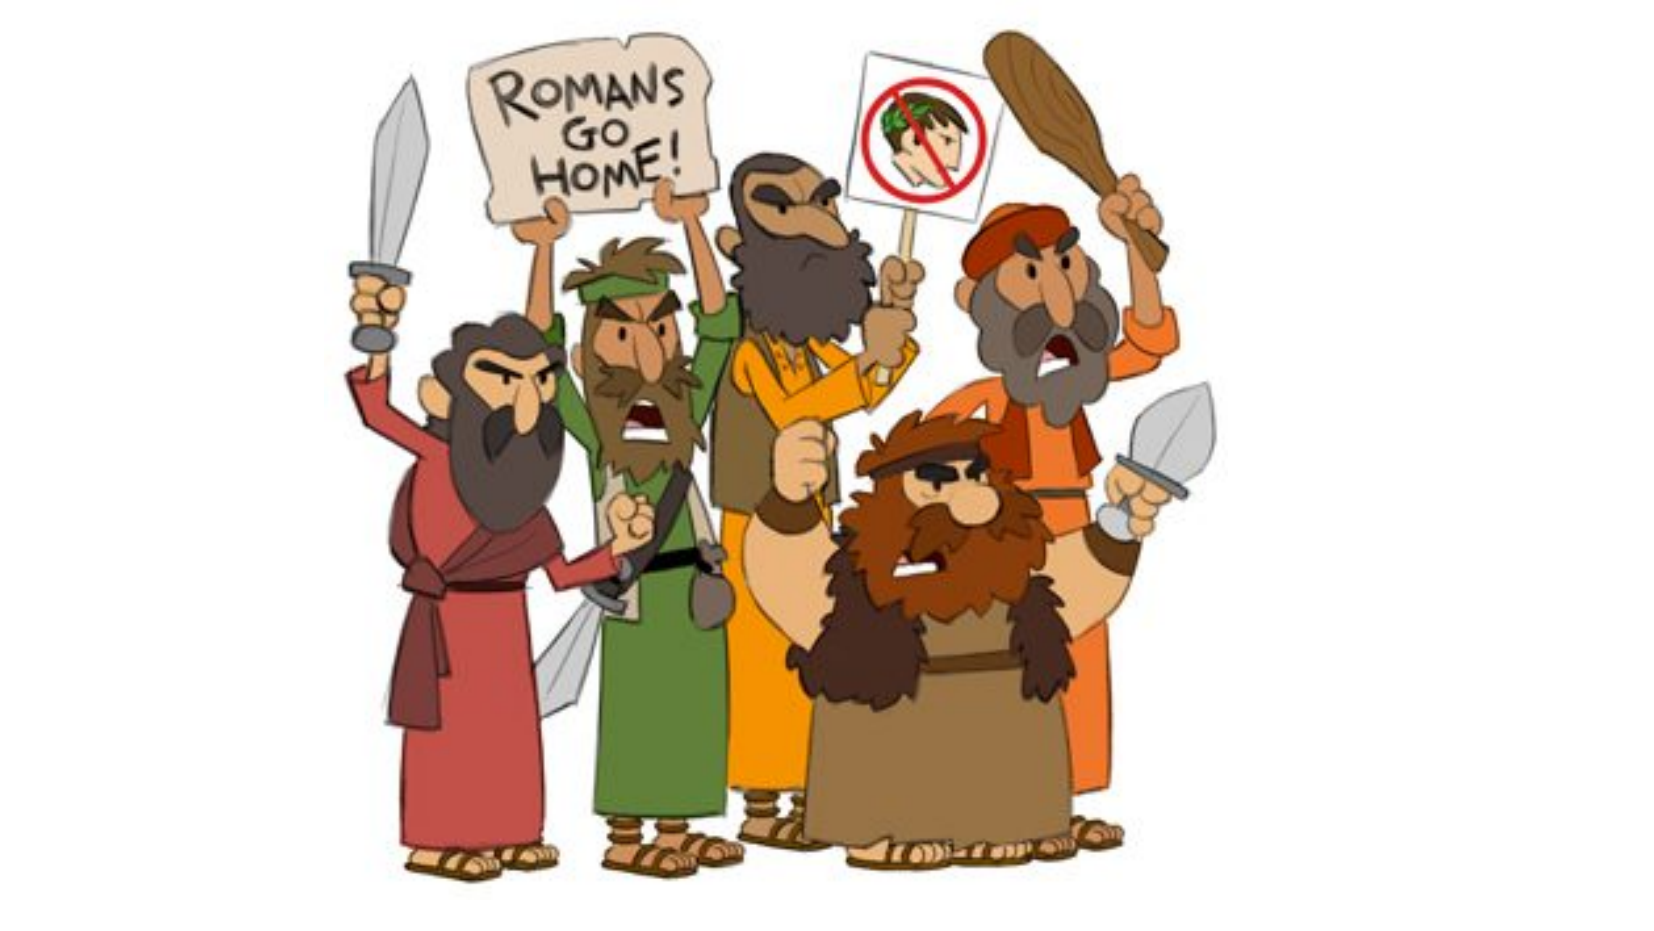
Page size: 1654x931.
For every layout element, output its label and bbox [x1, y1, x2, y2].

picture [324, 0, 1228, 900]
